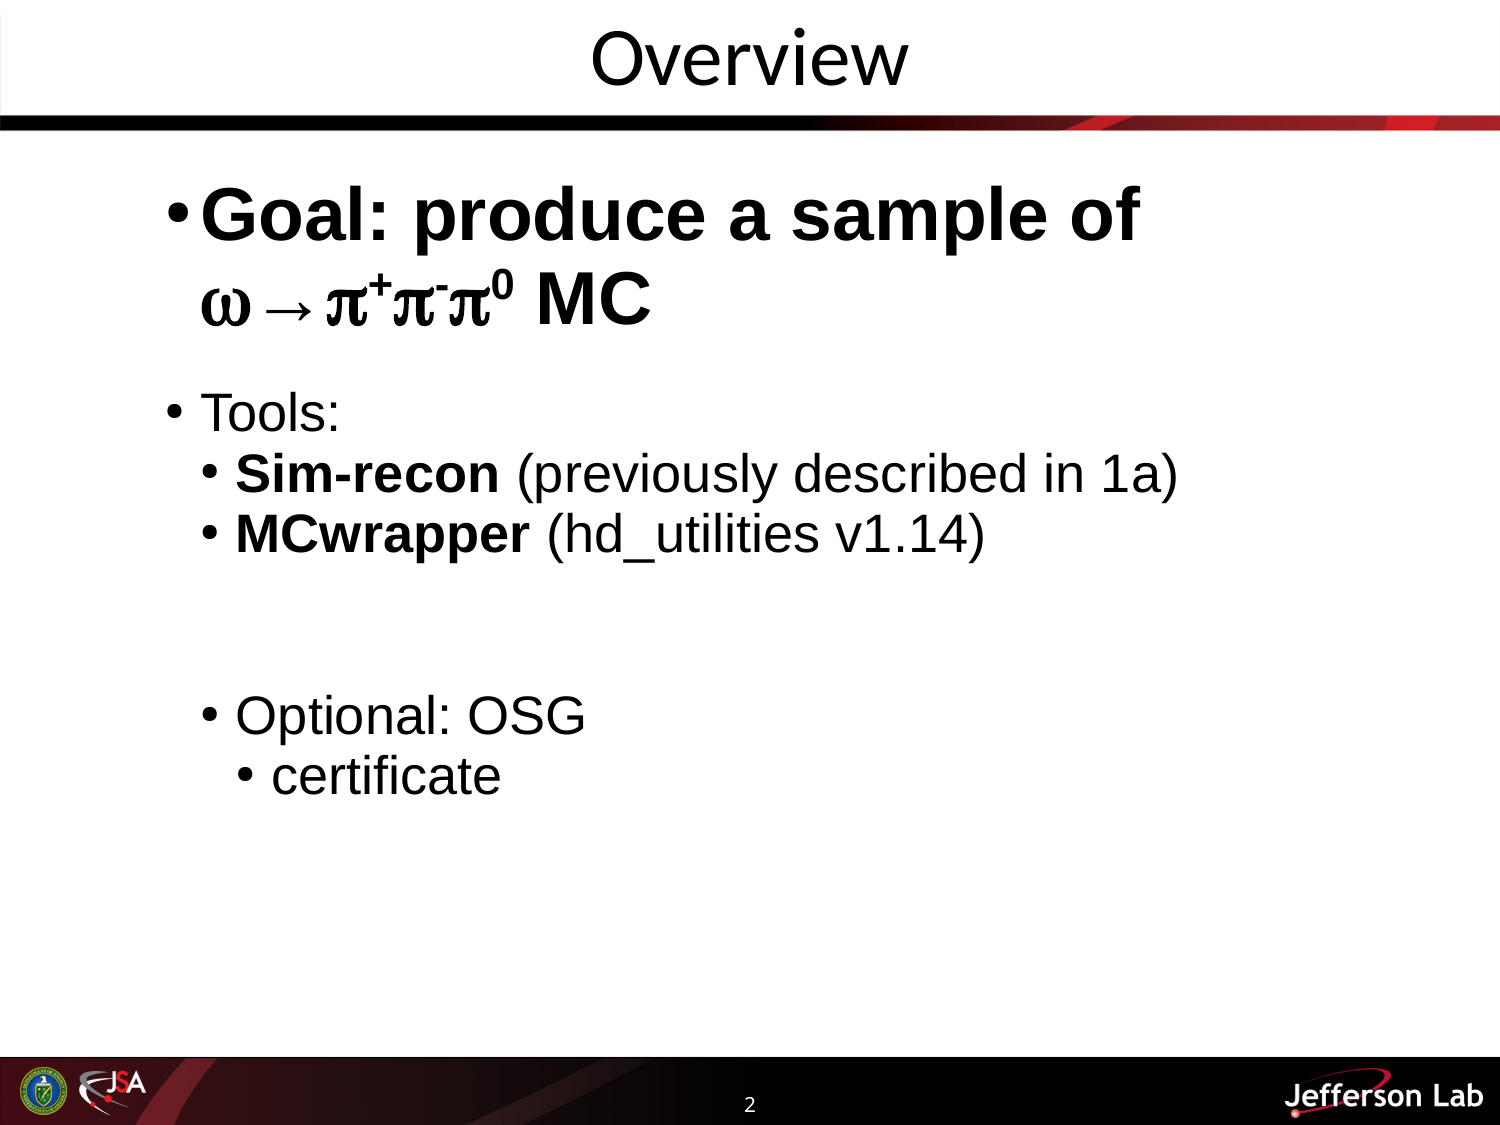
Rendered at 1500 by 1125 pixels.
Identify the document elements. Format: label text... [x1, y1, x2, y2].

title Overview [75, 12, 1425, 117]
text_box Goal: produce a sample of w→p+p-p0 MC Tools: Sim-recon (previously described in 1a) MCwrapper (hd_utilities v1.14) Optional: OSG certificate [150, 164, 1366, 828]
picture [0, 0, 1500, 1125]
